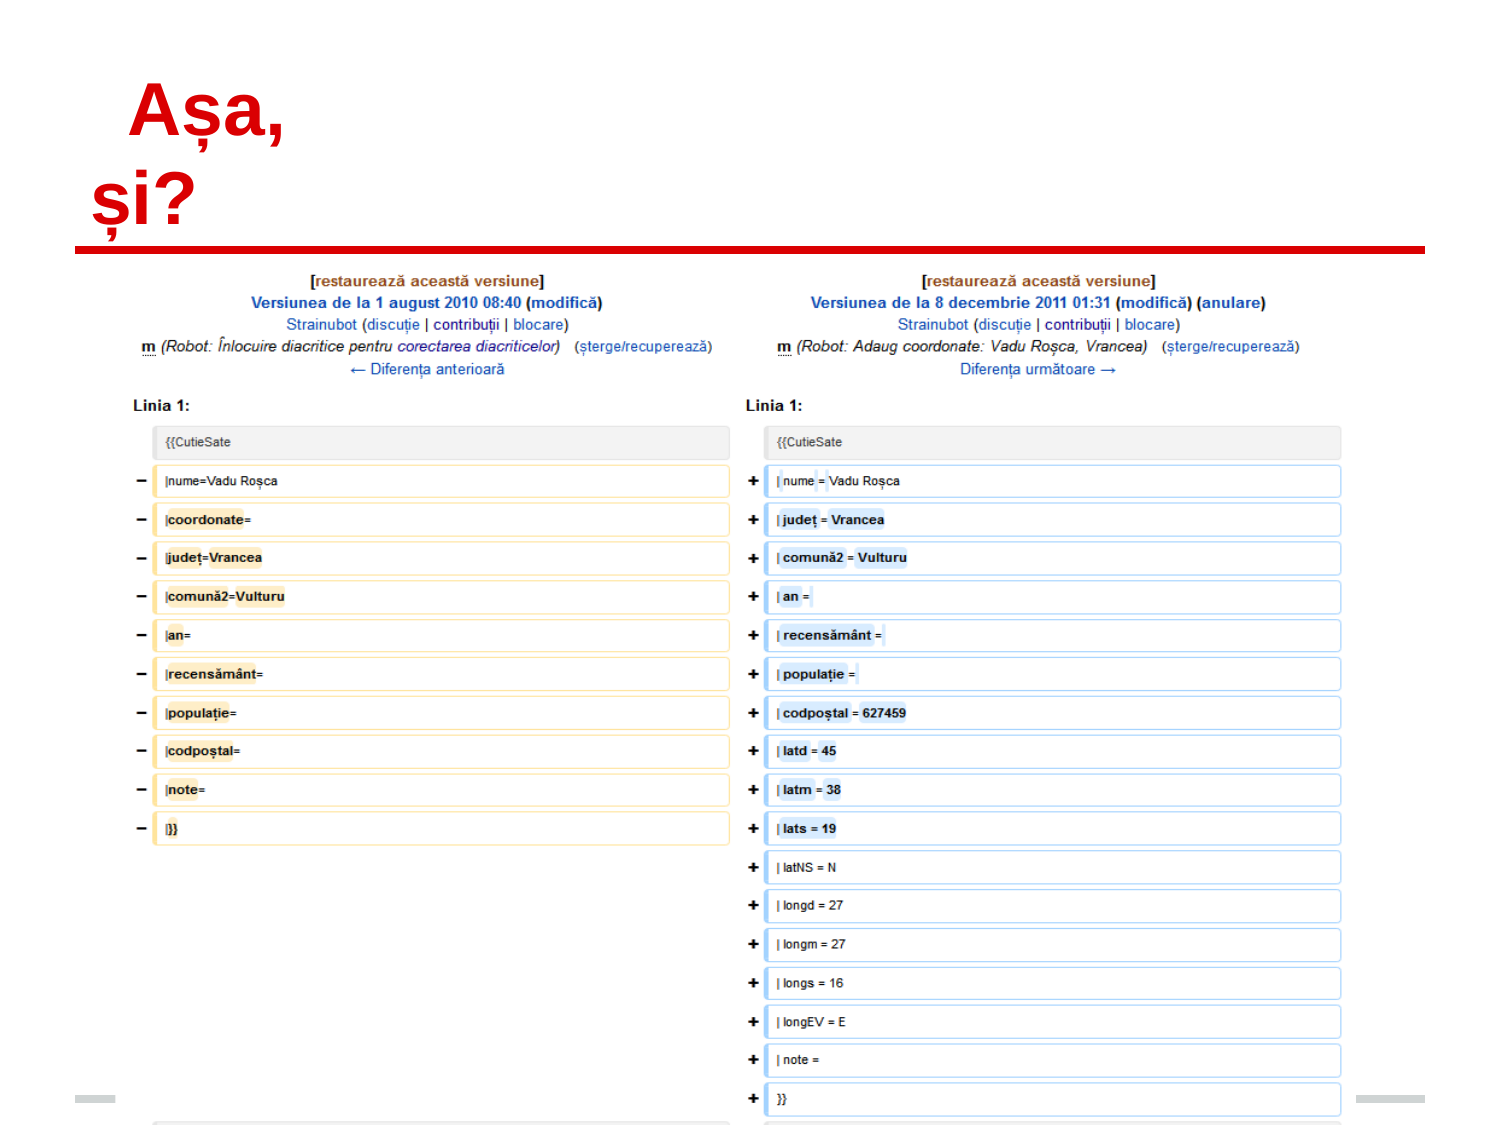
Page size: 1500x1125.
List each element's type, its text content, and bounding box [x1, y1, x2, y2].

title Așa, și? [75, 45, 1426, 233]
text_box [115, 260, 1356, 1125]
